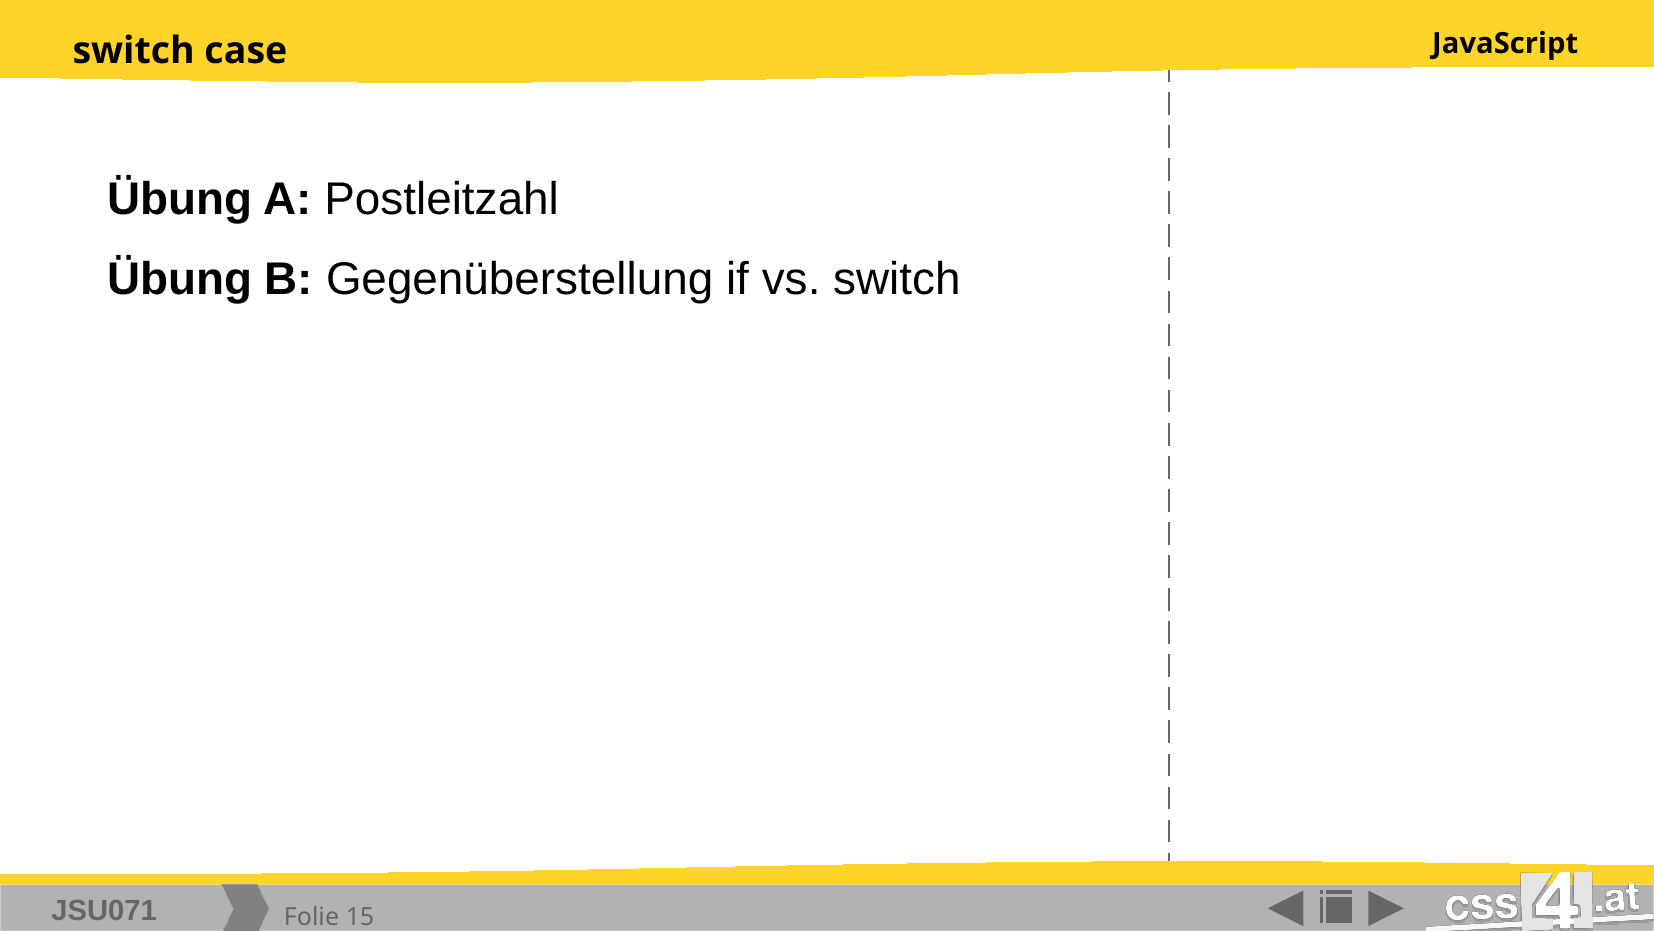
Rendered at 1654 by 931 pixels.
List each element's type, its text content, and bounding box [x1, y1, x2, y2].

picture [1426, 872, 1654, 931]
text_box Folie <Foliennummer> [269, 891, 542, 931]
text_box Übung B: Gegenüberstellung if vs. switch [92, 245, 977, 312]
text_box JavaScript [1417, 15, 1607, 60]
text_box Übung A: Postleitzahl [92, 165, 618, 232]
text_box [0, 861, 1654, 931]
text_box switch case [57, 16, 416, 69]
text_box [0, 0, 1654, 83]
text_box JSU071 [36, 886, 209, 931]
